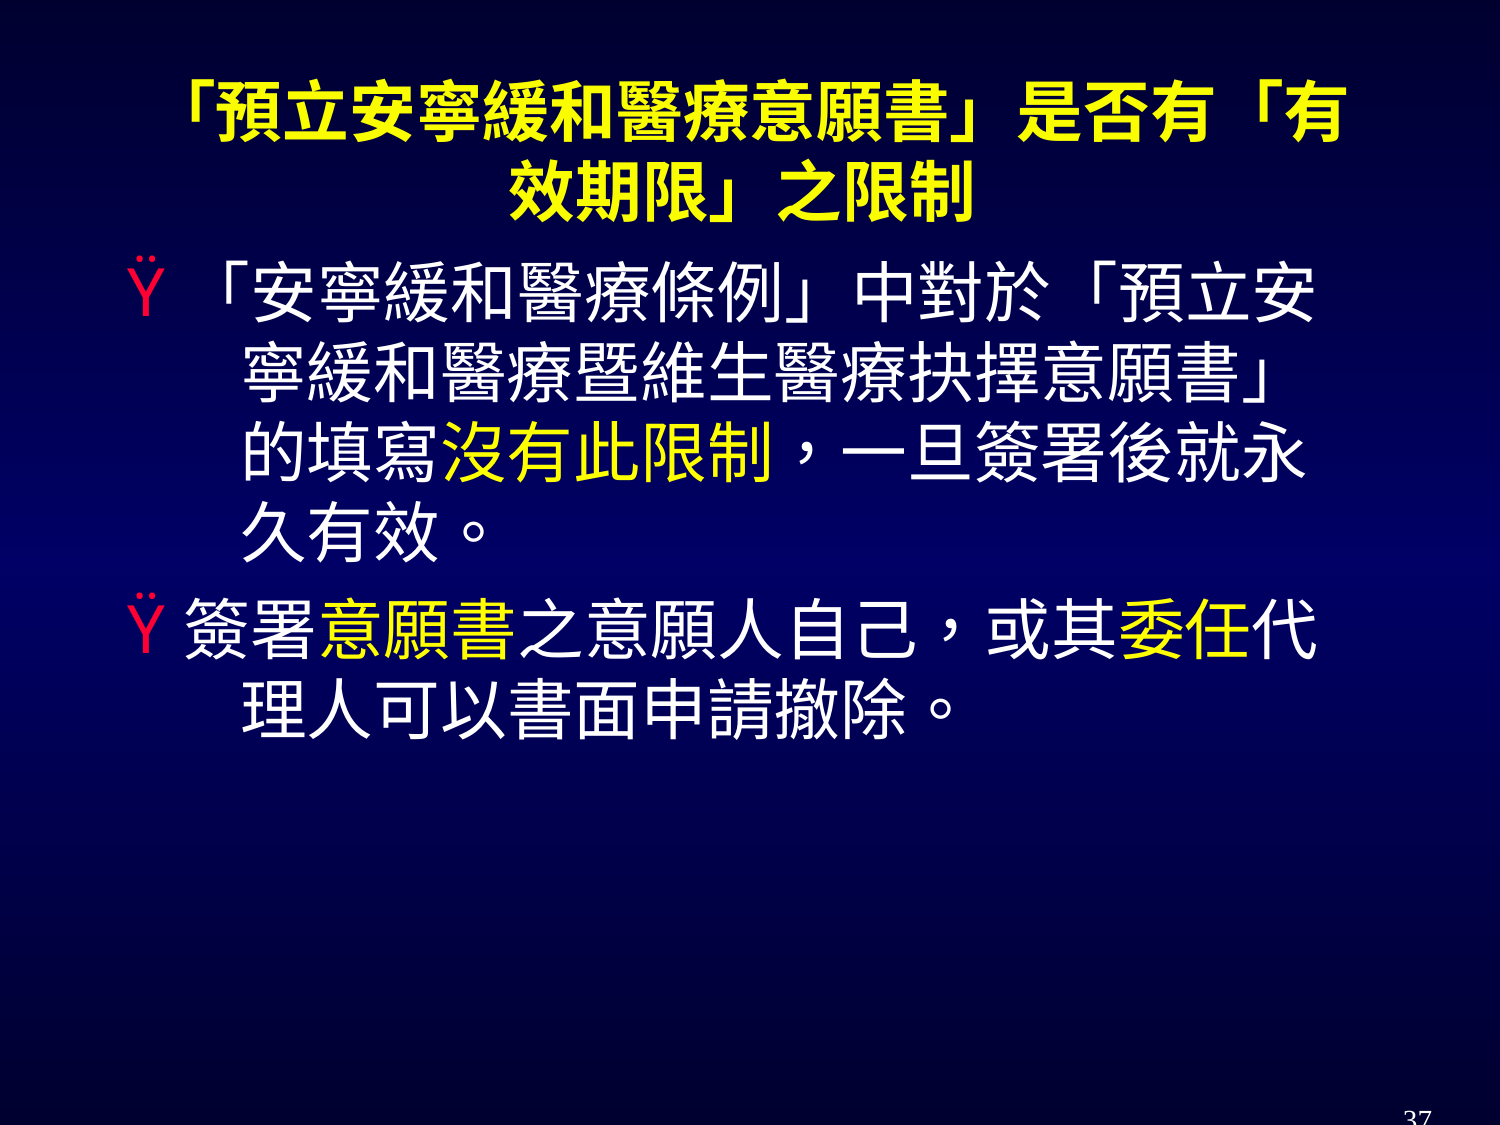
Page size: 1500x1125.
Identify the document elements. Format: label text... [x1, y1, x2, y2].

text_box [1387, 1093, 1491, 1118]
title 「預立安寧緩和醫療意願書」是否有「有效期限」之限制 [112, 62, 1388, 197]
list 「安寧緩和醫療條例」中對於「預立安寧緩和醫療暨維生醫療抉擇意願書」的填寫沒有此限制，一旦簽署後就永久有效。 簽署意願書之意願人自己，或其委任代理人可以書面申請撤除。 [112, 243, 1388, 1044]
